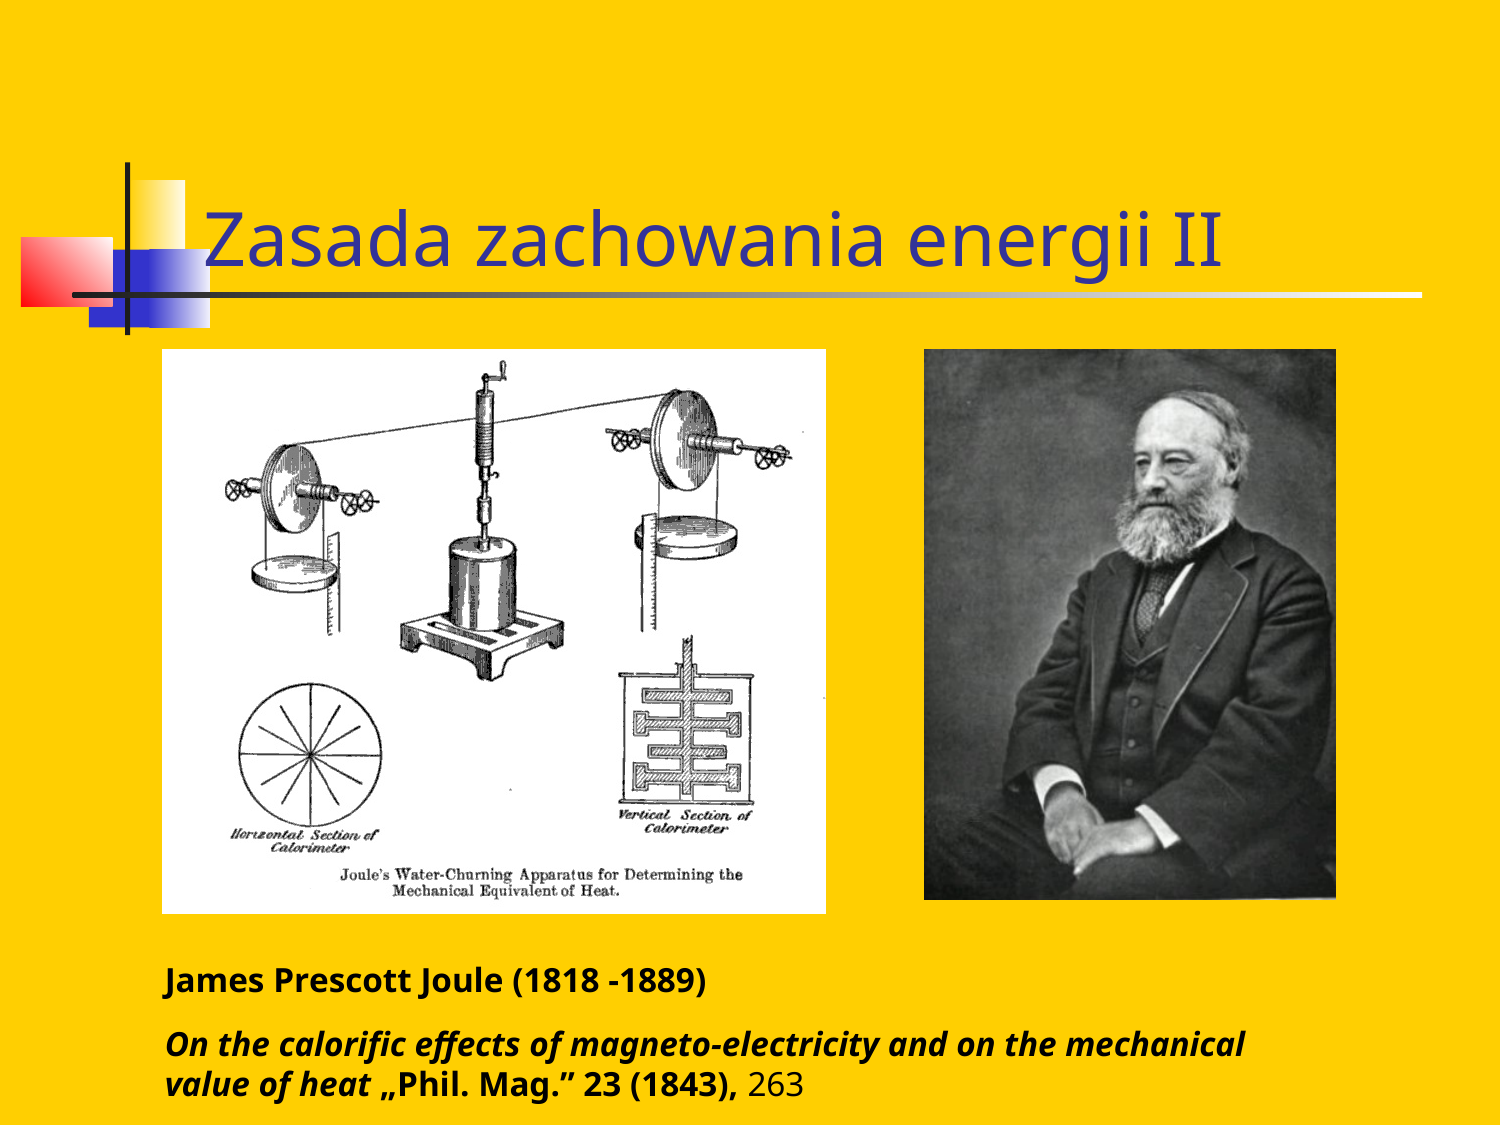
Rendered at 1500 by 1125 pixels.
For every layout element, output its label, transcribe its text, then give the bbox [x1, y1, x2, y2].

picture [924, 349, 1336, 901]
title Zasada zachowania energii II [188, 101, 1468, 289]
text_box James Prescott Joule (1818 -1889) On the calorific effects of magneto-electricity and on the mechanical value of heat „Phil. Mag.” 23 (1843), 263 [150, 952, 1351, 1111]
picture [162, 349, 826, 914]
